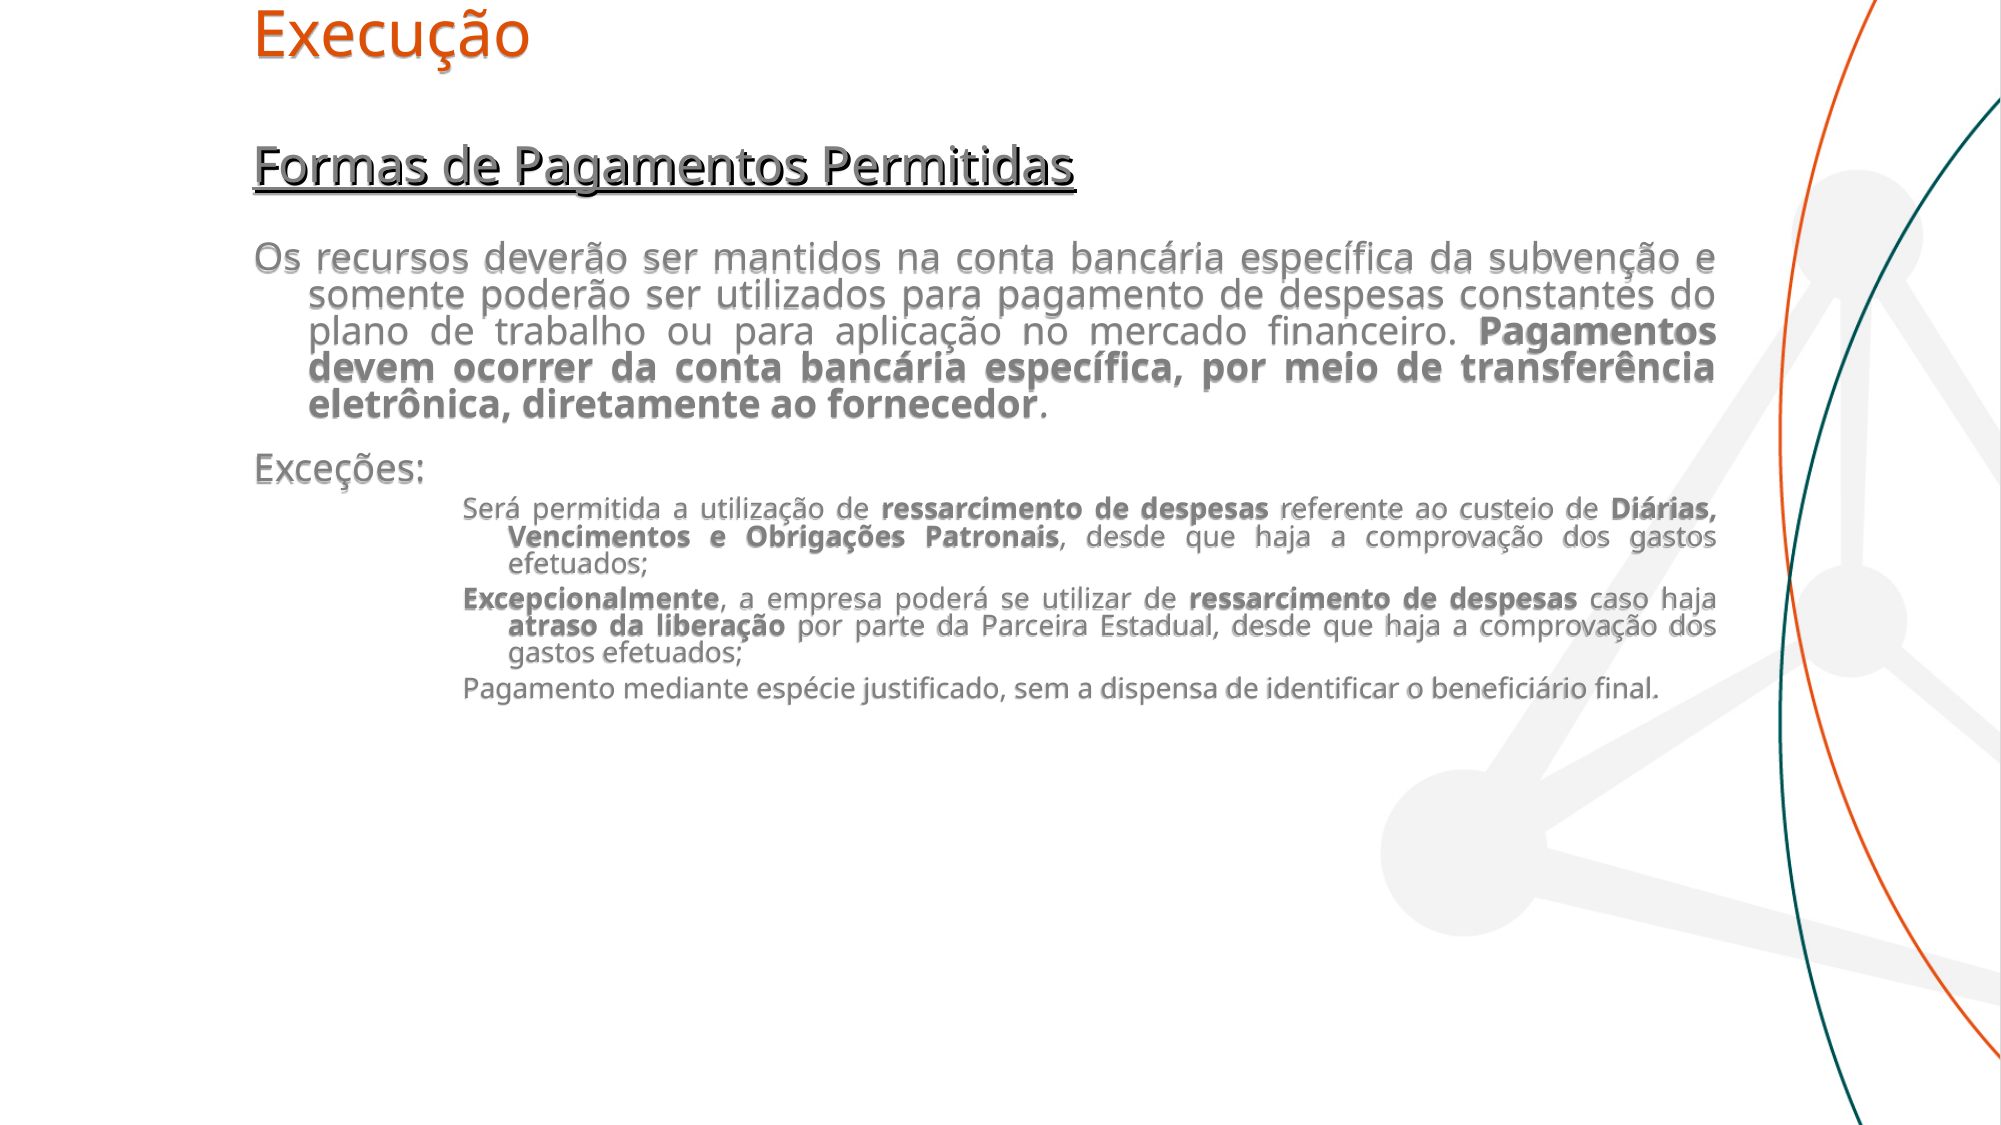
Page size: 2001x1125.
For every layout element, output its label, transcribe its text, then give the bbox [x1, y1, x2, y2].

text_box Formas de Pagamentos Permitidas [237, 125, 1154, 202]
text_box Execução [237, 0, 1250, 155]
text_box Os recursos deverão ser mantidos na conta bancária específica da subvenção e somente poderão ser utilizados para pagamento de despesas constantes do plano de trabalho ou para aplicação no mercado financeiro. Pagamentos devem ocorrer da conta bancária específica, por meio de transferência eletrônica, diretamente ao fornecedor. Exceções: Será permitida a utilização de ressarcimento de despesas referente ao custeio de Diárias, Vencimentos e Obrigações Patronais, desde que haja a comprovação dos gastos efetuados; Excepcionalmente, a empresa poderá se utilizar de ressarcimento de despesas caso haja atraso da liberação por parte da Parceira Estadual, desde que haja a comprovação dos gastos efetuados; Pagamento mediante espécie justificado, sem a dispensa de identificar o beneficiário final. [220, 234, 1733, 717]
